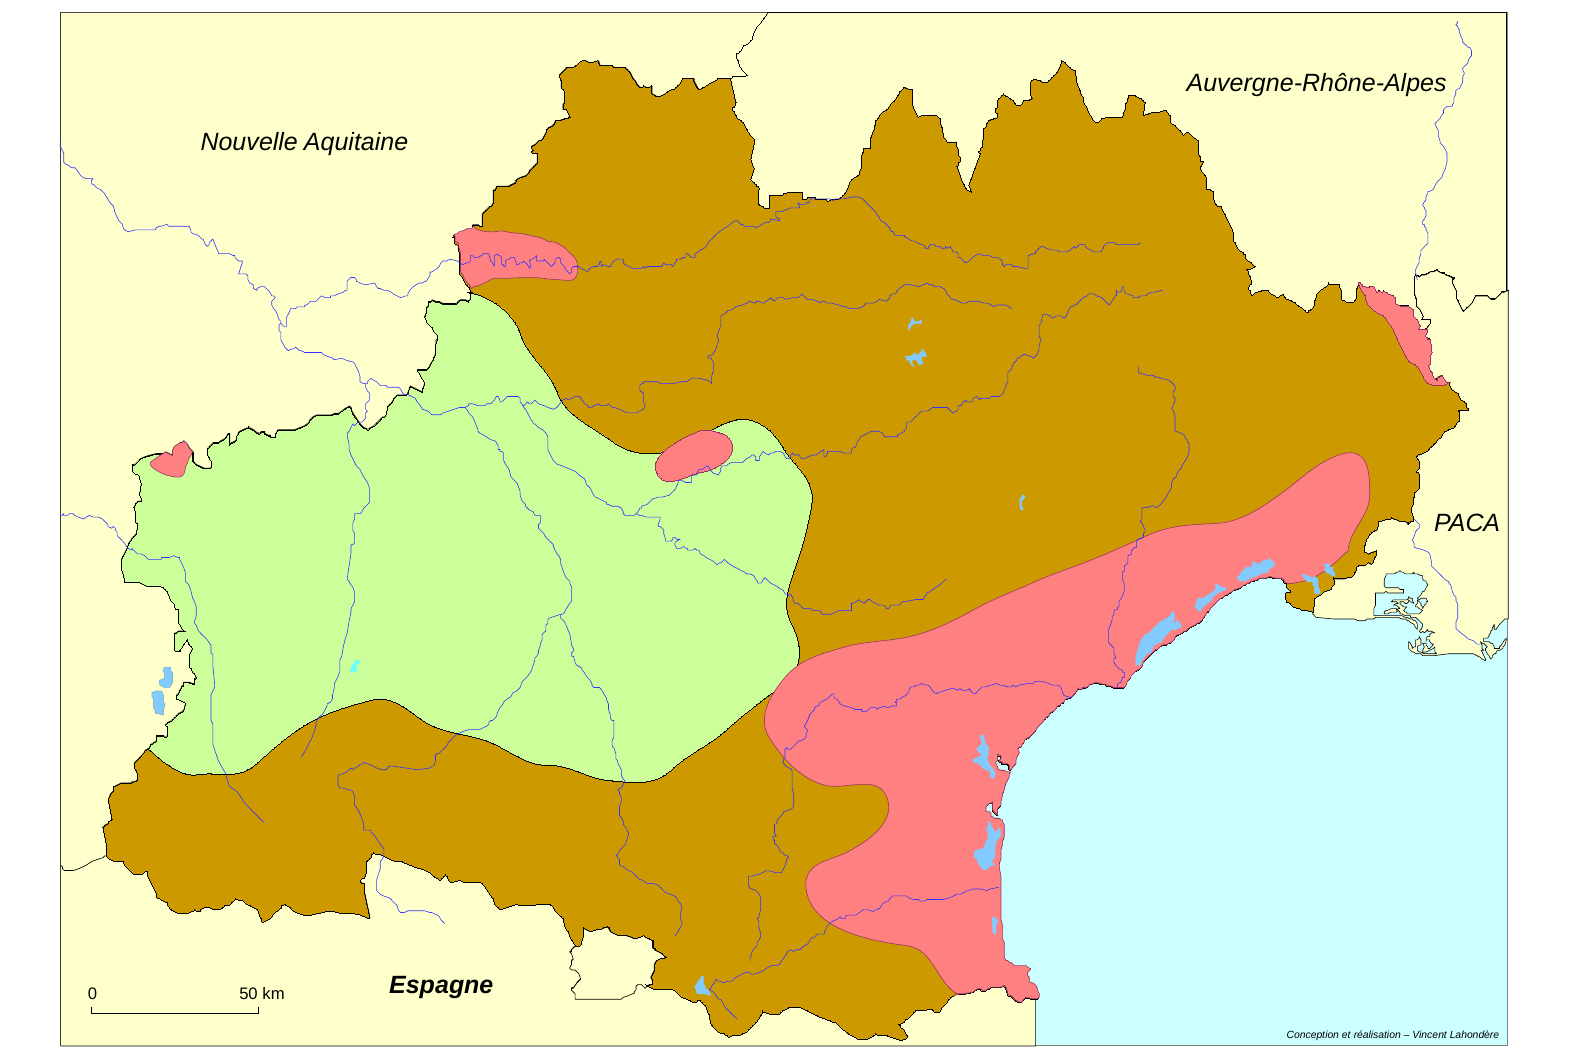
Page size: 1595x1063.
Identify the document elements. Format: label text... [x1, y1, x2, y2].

text_box Nouvelle Aquitaine [185, 120, 424, 164]
text_box 0 50 km [73, 976, 308, 1011]
text_box Espagne [374, 963, 509, 1007]
text_box [60, 12, 1509, 1046]
text_box Conception et réalisation – Vincent Lahondère [1271, 1021, 1540, 1050]
text_box PACA [1419, 501, 1516, 545]
text_box Auvergne-Rhône-Alpes [1171, 61, 1463, 105]
